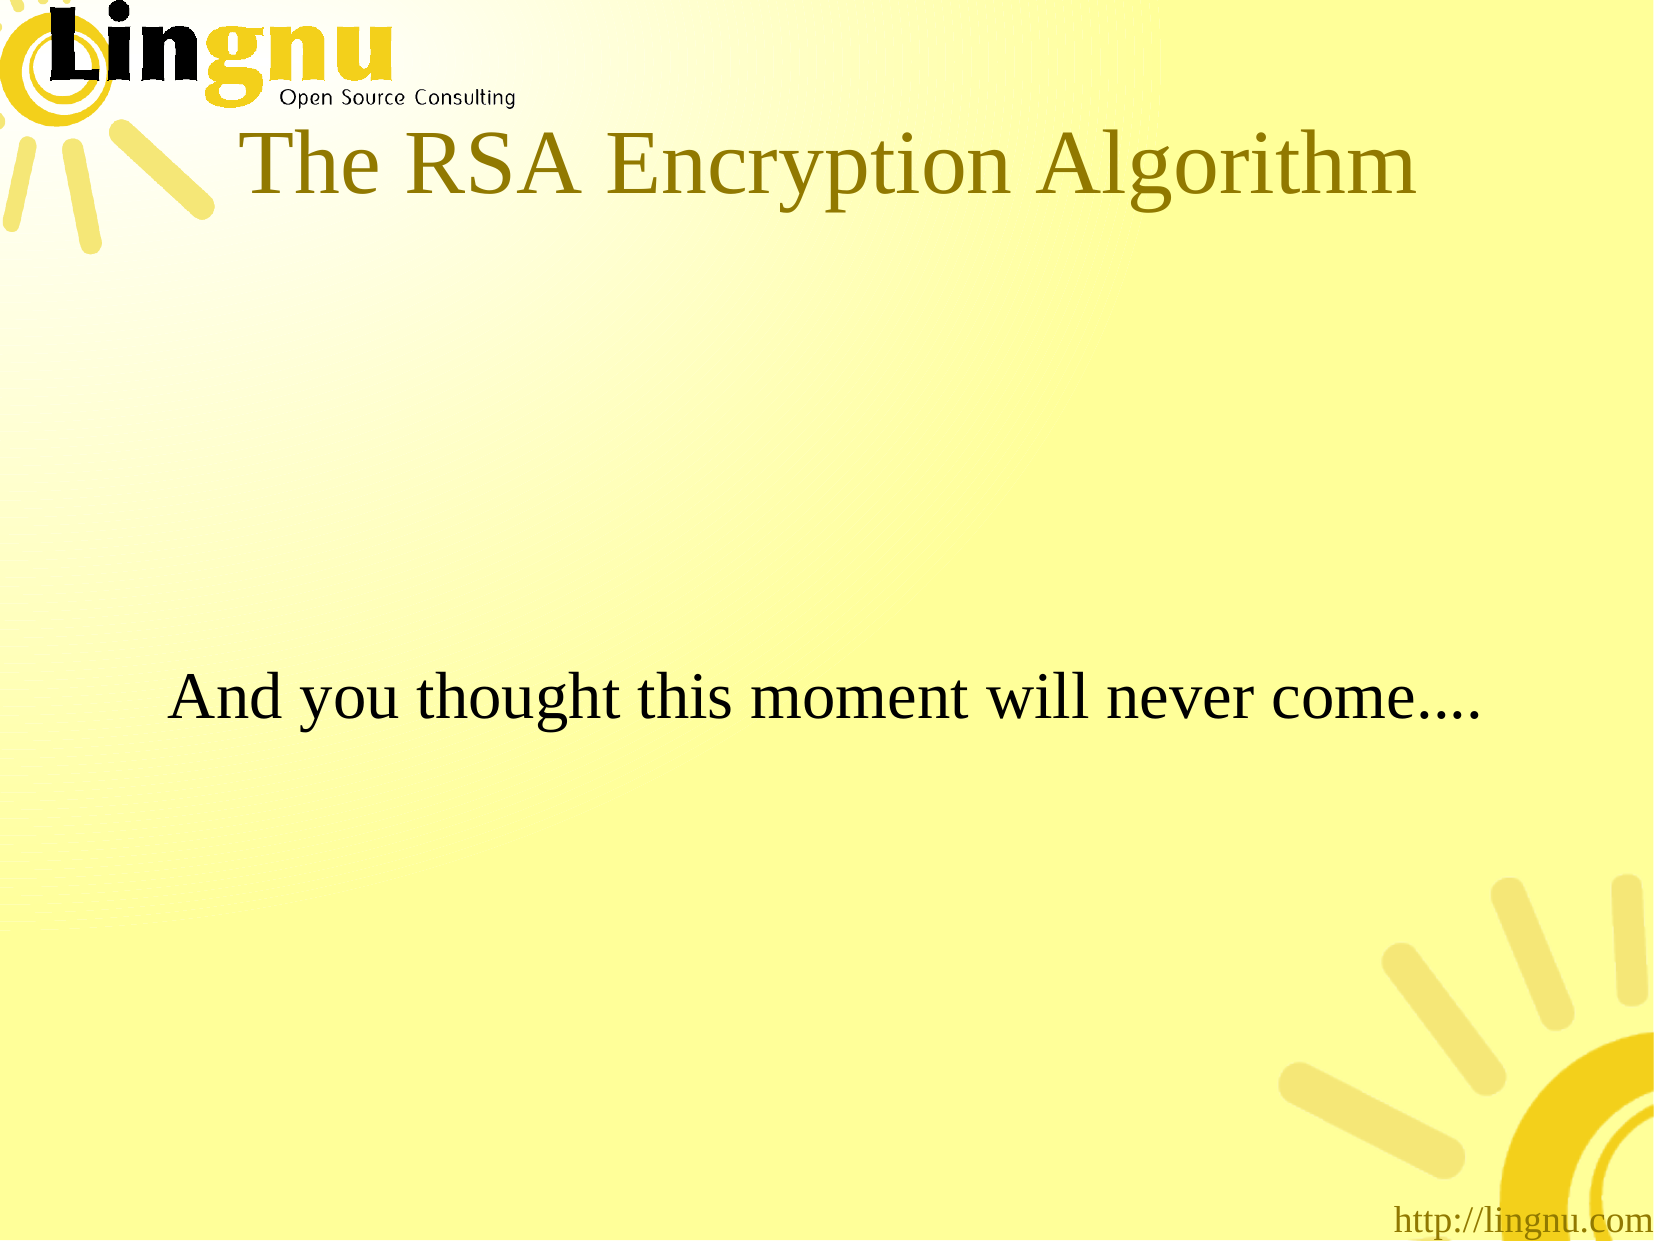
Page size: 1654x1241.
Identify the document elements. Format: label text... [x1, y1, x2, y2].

title The RSA Encryption Algorithm [123, 58, 1536, 265]
picture [1256, 871, 1654, 1241]
subtitle And you thought this moment will never come.... [29, 265, 1625, 1127]
picture [0, 0, 516, 256]
